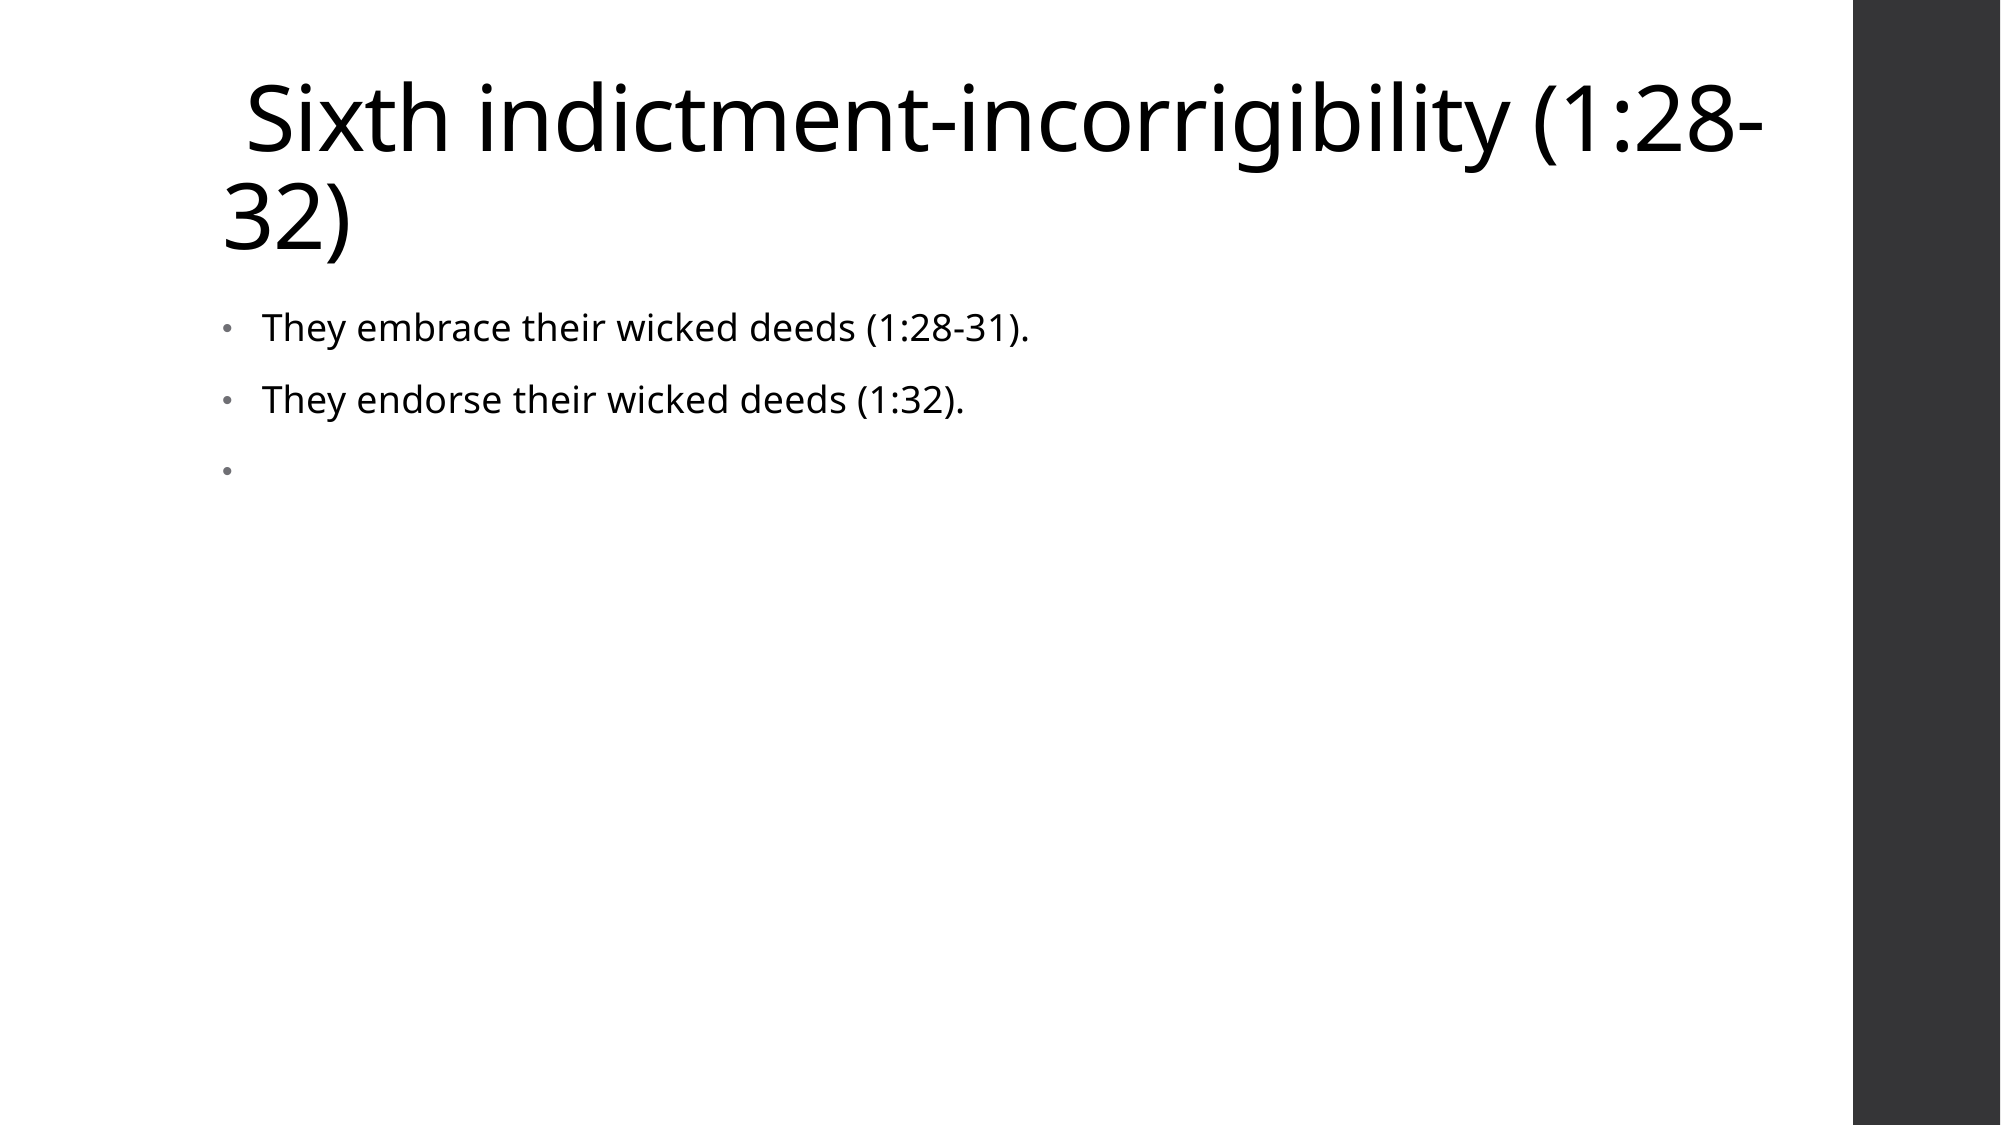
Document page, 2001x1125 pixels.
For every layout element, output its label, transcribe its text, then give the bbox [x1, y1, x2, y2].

title Sixth indictment-incorrigibility (1:28-32) [206, 60, 1797, 278]
list They embrace their wicked deeds (1:28-31). They endorse their wicked deeds (1:32). [206, 299, 1617, 1014]
